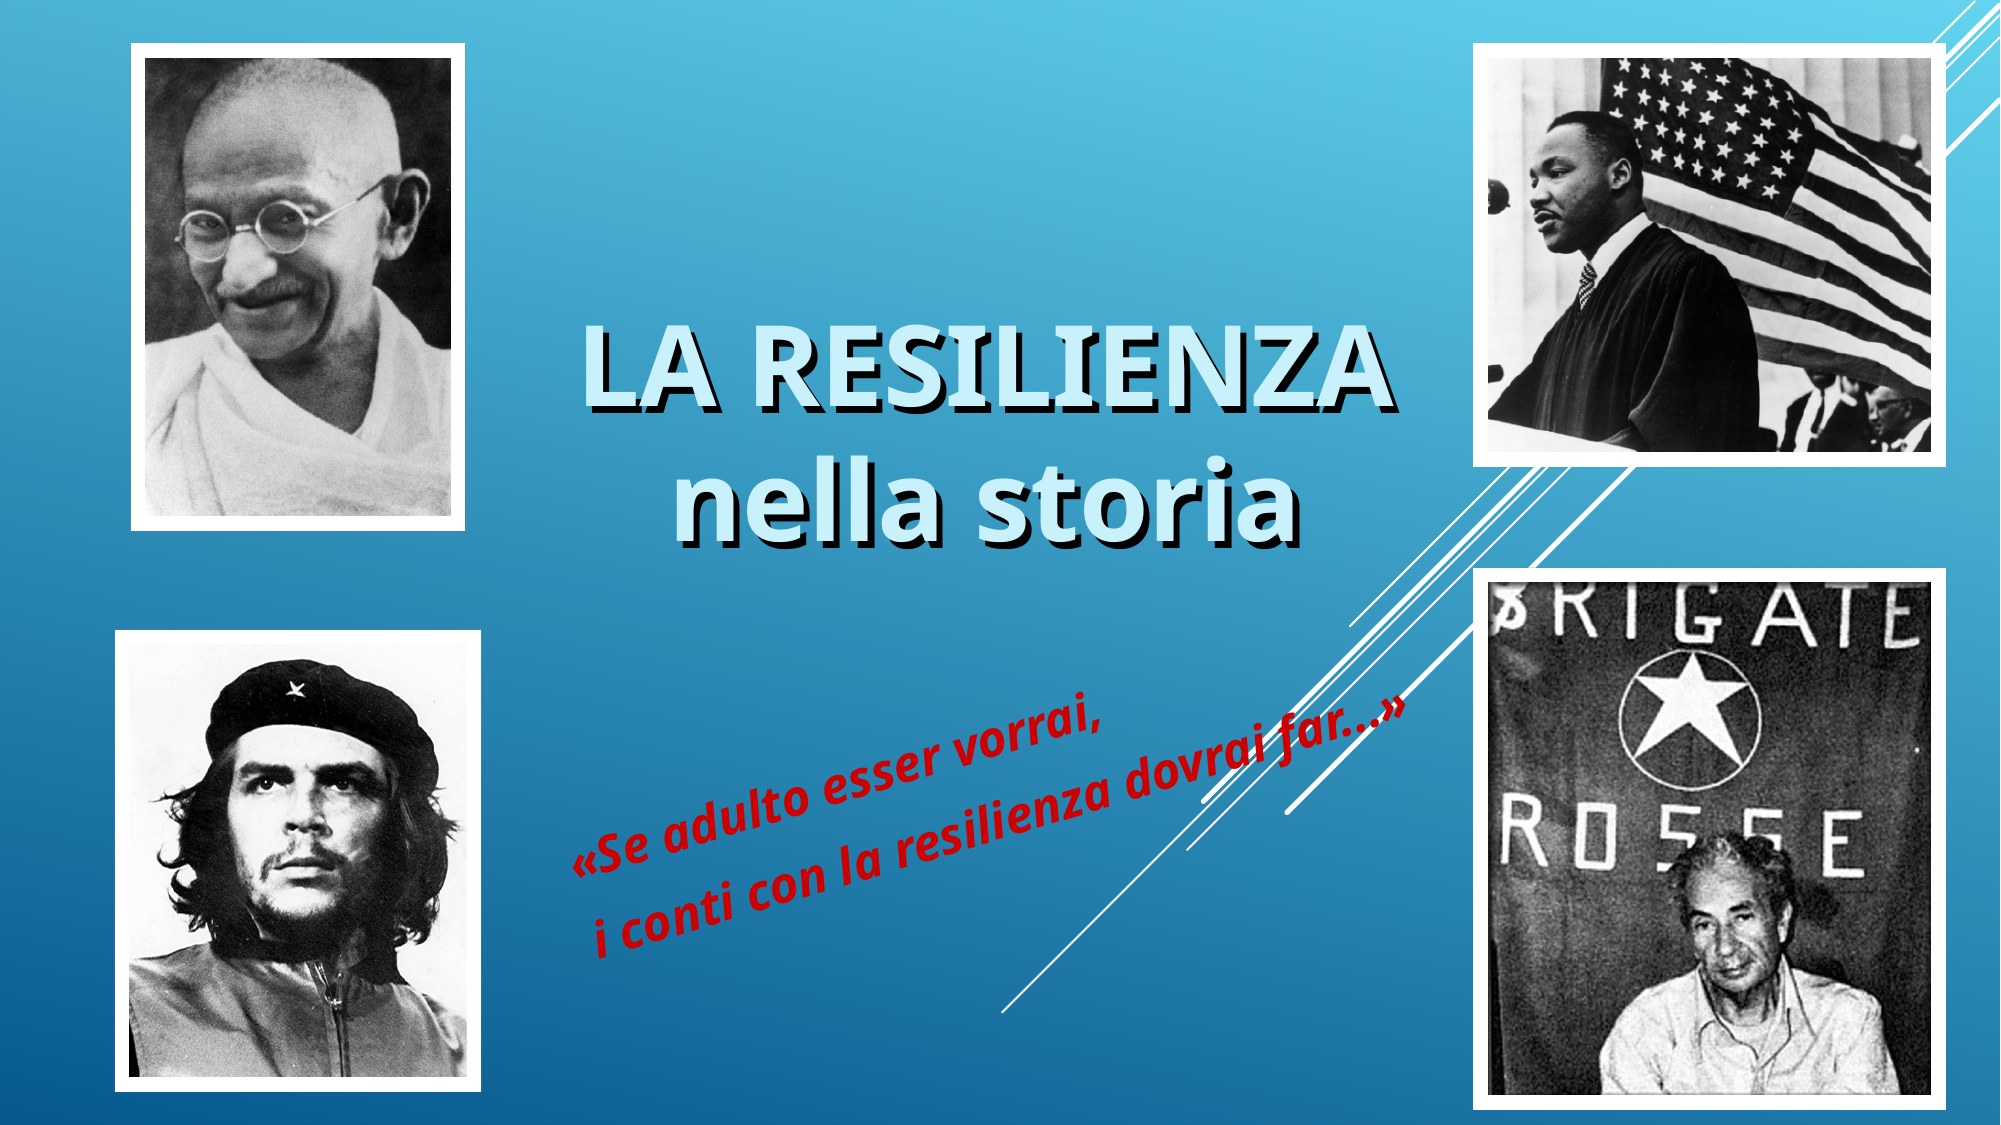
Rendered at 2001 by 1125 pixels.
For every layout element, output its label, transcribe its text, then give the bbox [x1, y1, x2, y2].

picture [1487, 582, 1932, 1096]
text_box LA RESILIENZA nella storia [561, 287, 1439, 712]
text_box «Se adulto esser vorrai, i conti con la resilienza dovrai far...» [559, 582, 1445, 1007]
picture [129, 644, 467, 1078]
picture [1487, 57, 1932, 453]
picture [145, 57, 451, 517]
